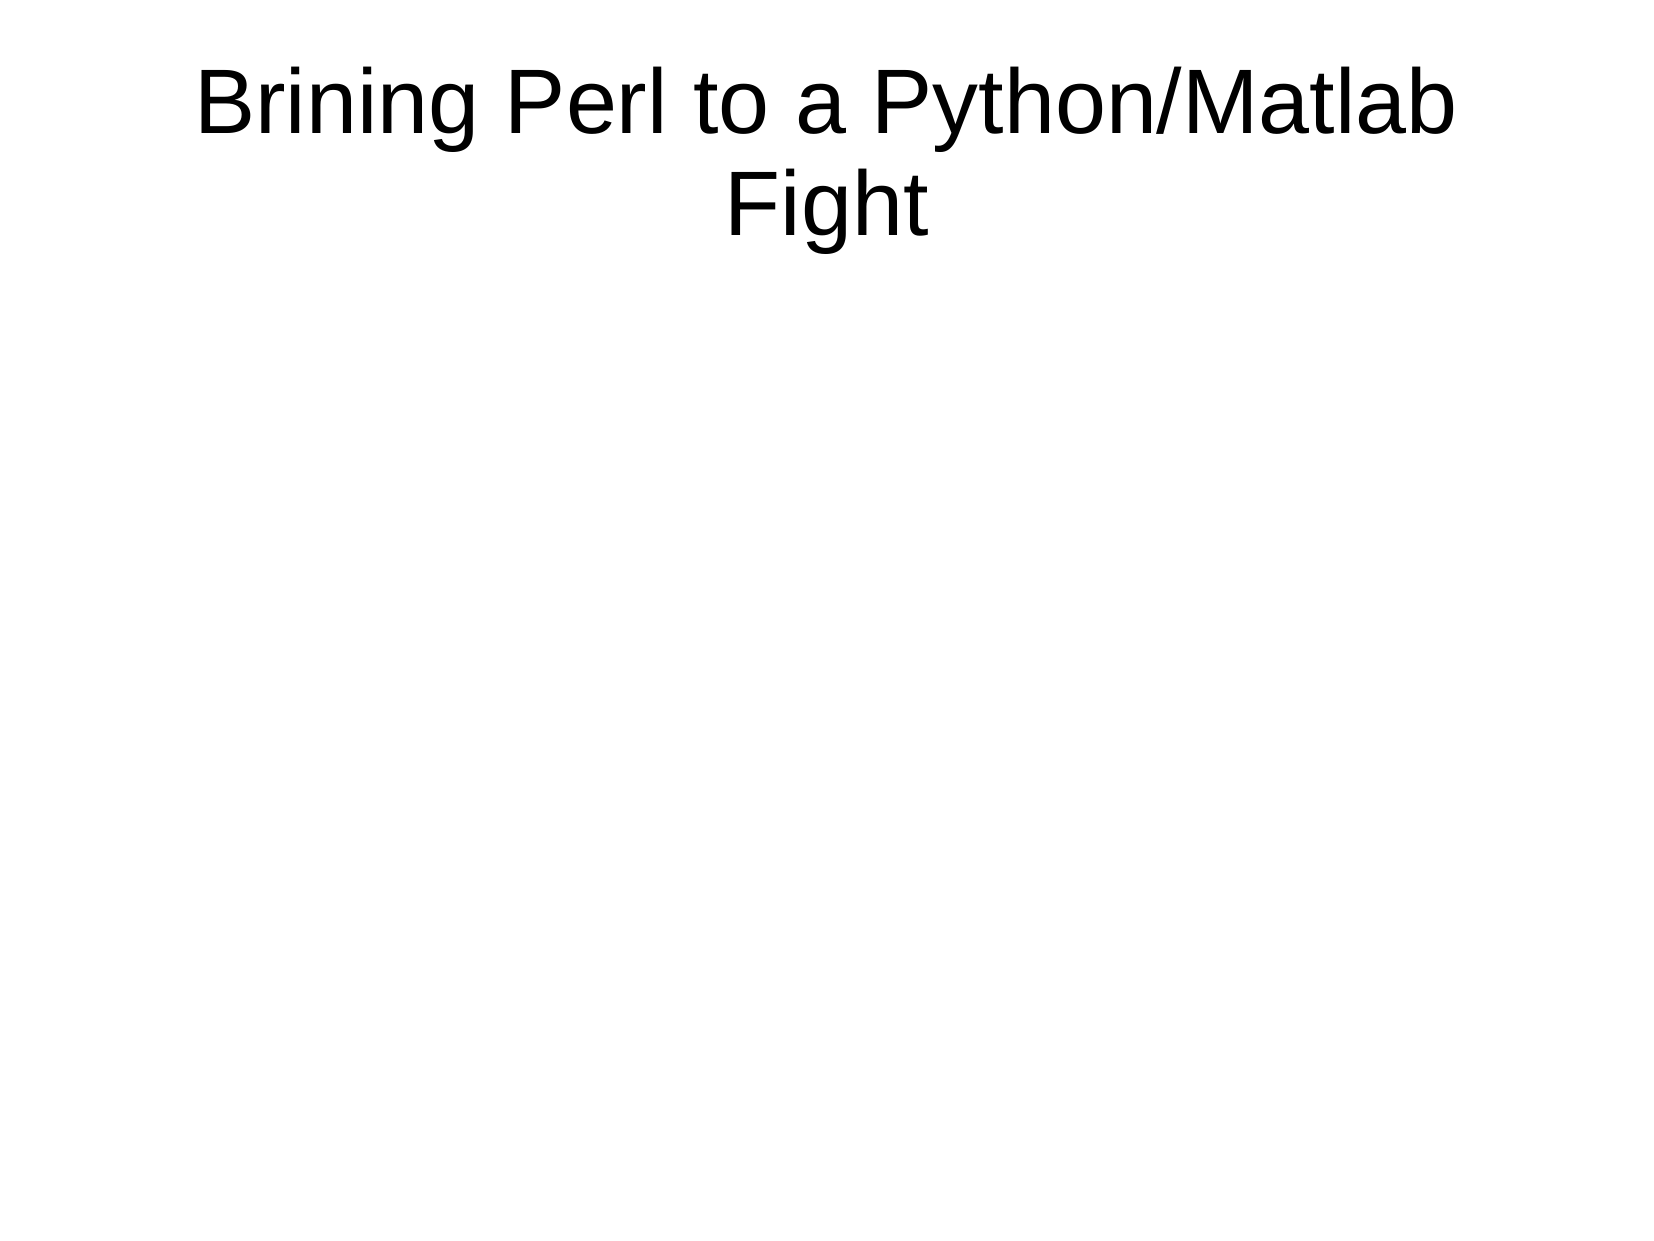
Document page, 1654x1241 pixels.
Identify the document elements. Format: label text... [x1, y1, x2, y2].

title Brining Perl to a Python/Matlab Fight [82, 49, 1571, 257]
